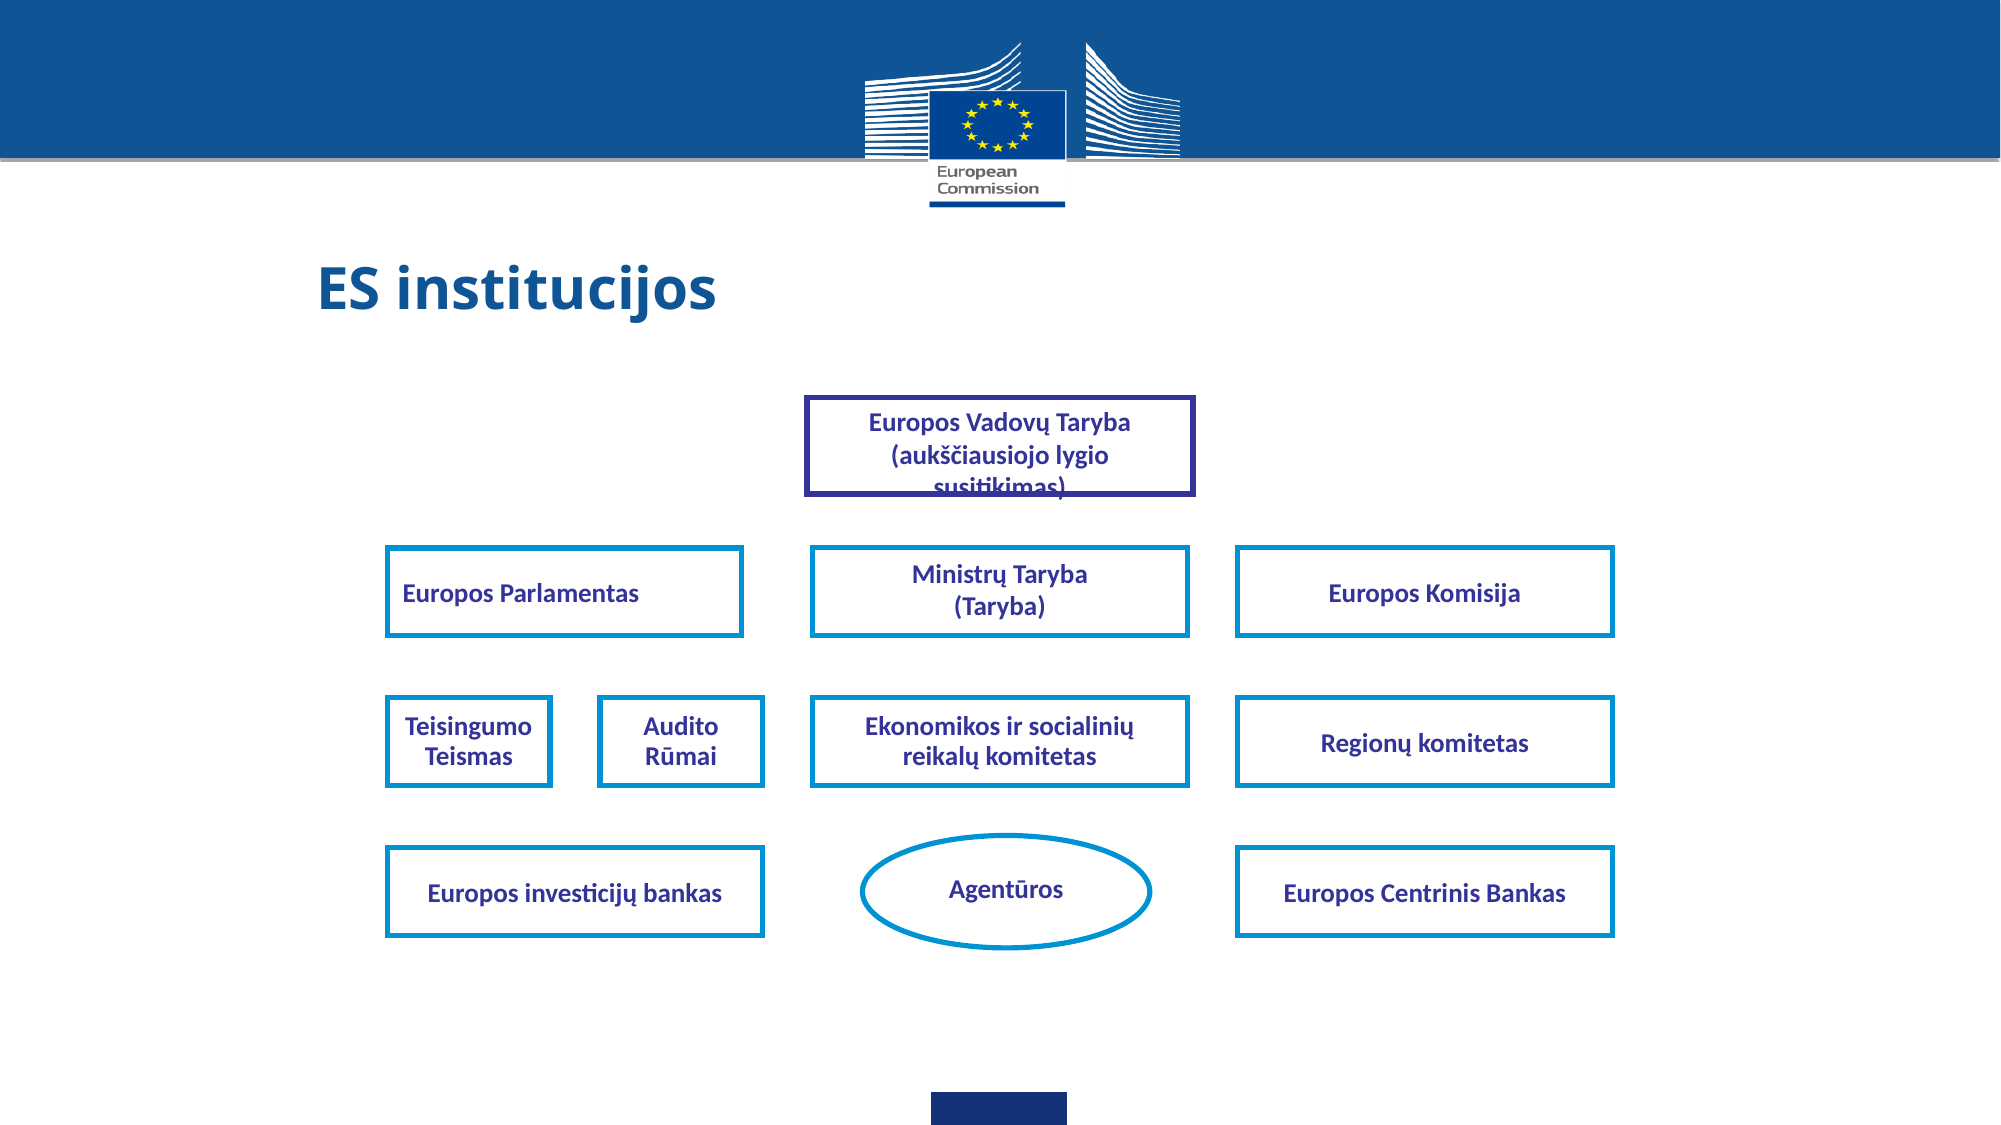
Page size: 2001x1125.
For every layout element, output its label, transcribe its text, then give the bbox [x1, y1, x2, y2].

text_box Europos Vadovų Taryba (aukščiausiojo lygio susitikimas) [807, 397, 1193, 494]
text_box Europos Parlamentas [387, 547, 742, 636]
text_box Ekonomikos ir socialinių reikalų komitetas [812, 698, 1187, 785]
text_box ES institucijos institucijos [301, 243, 1520, 326]
text_box Agentūros [838, 856, 1175, 919]
text_box Regionų komitetas [1237, 698, 1612, 785]
text_box Europos investicijų bankas [387, 848, 762, 935]
text_box Europos Komisija [1237, 548, 1612, 635]
text_box Ministrų Taryba (Taryba) [812, 548, 1187, 635]
text_box Europos Centrinis Bankas [1237, 848, 1612, 935]
text_box Audito Rūmai [600, 698, 762, 785]
text_box Teisingumo Teismas [387, 698, 550, 785]
